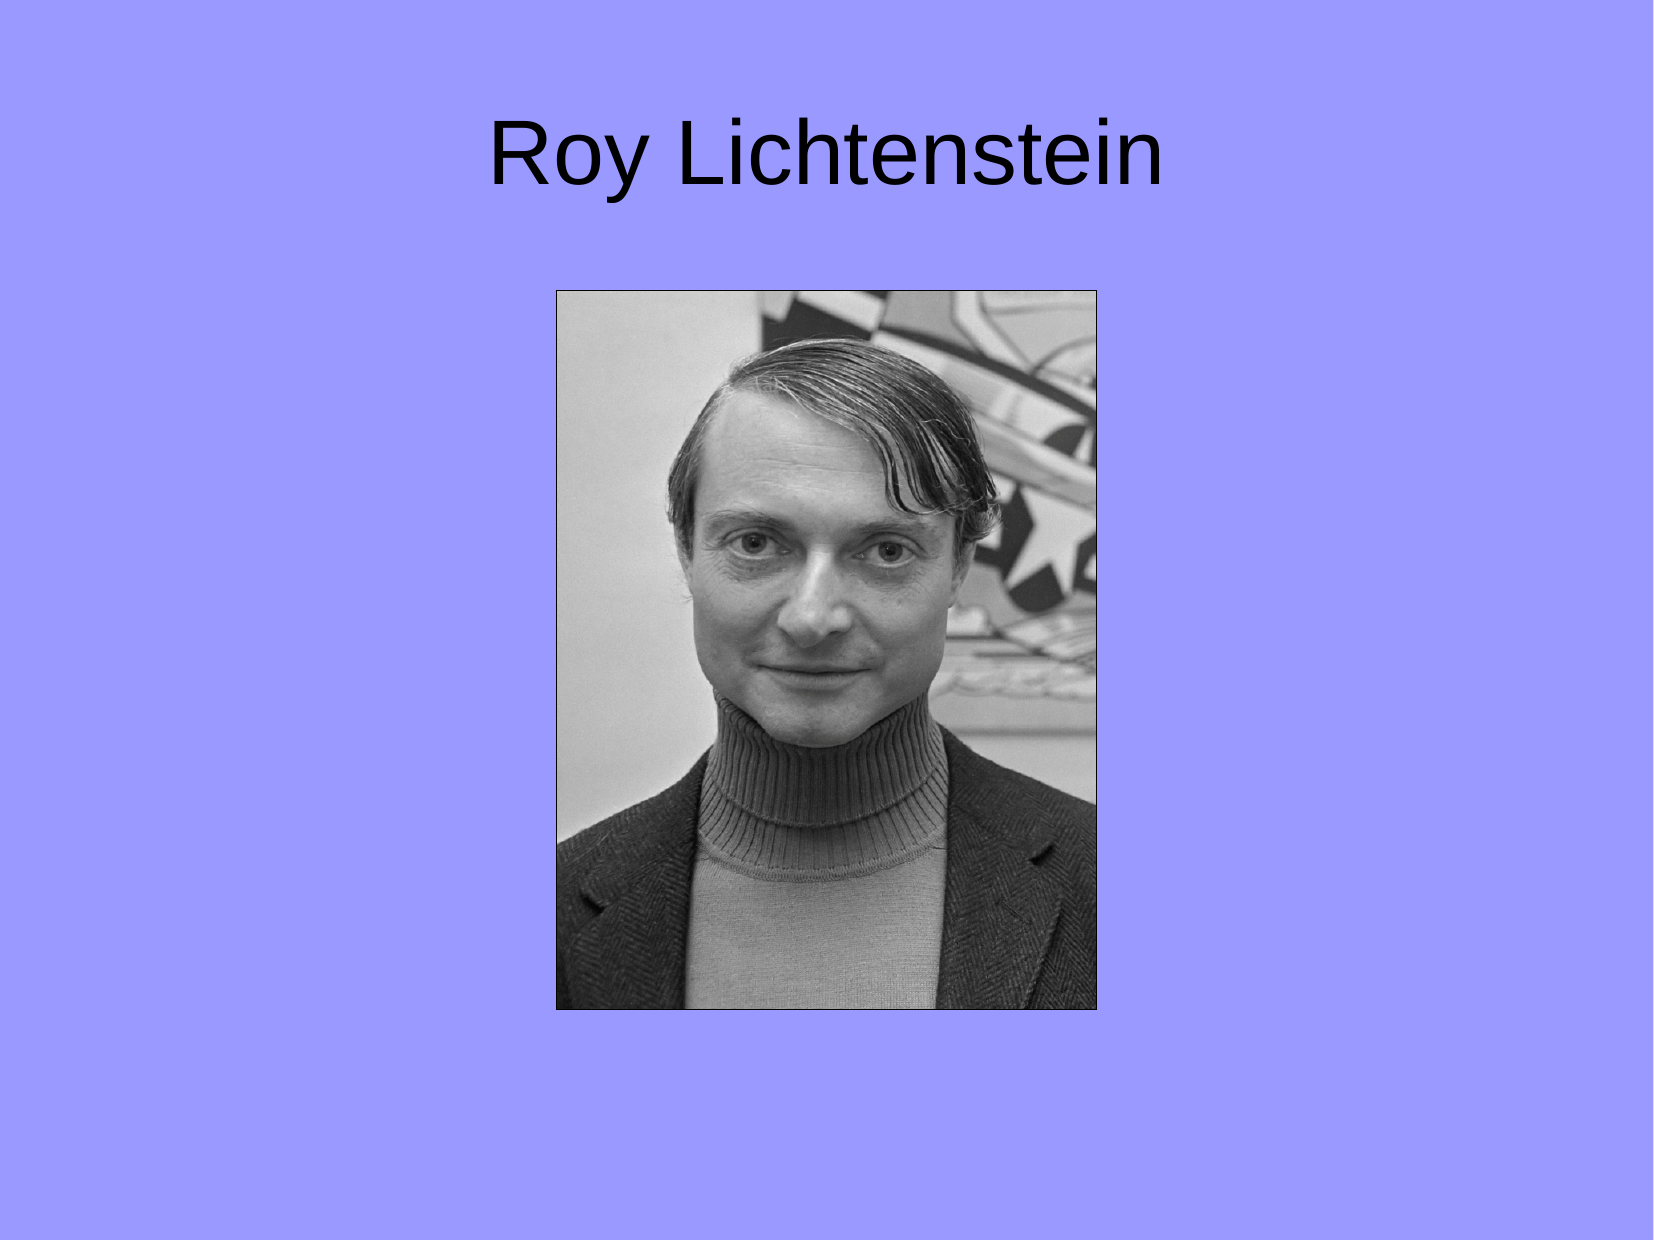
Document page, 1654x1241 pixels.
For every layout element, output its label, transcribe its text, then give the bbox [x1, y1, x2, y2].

picture [556, 290, 1097, 1010]
title Roy Lichtenstein [82, 49, 1571, 257]
